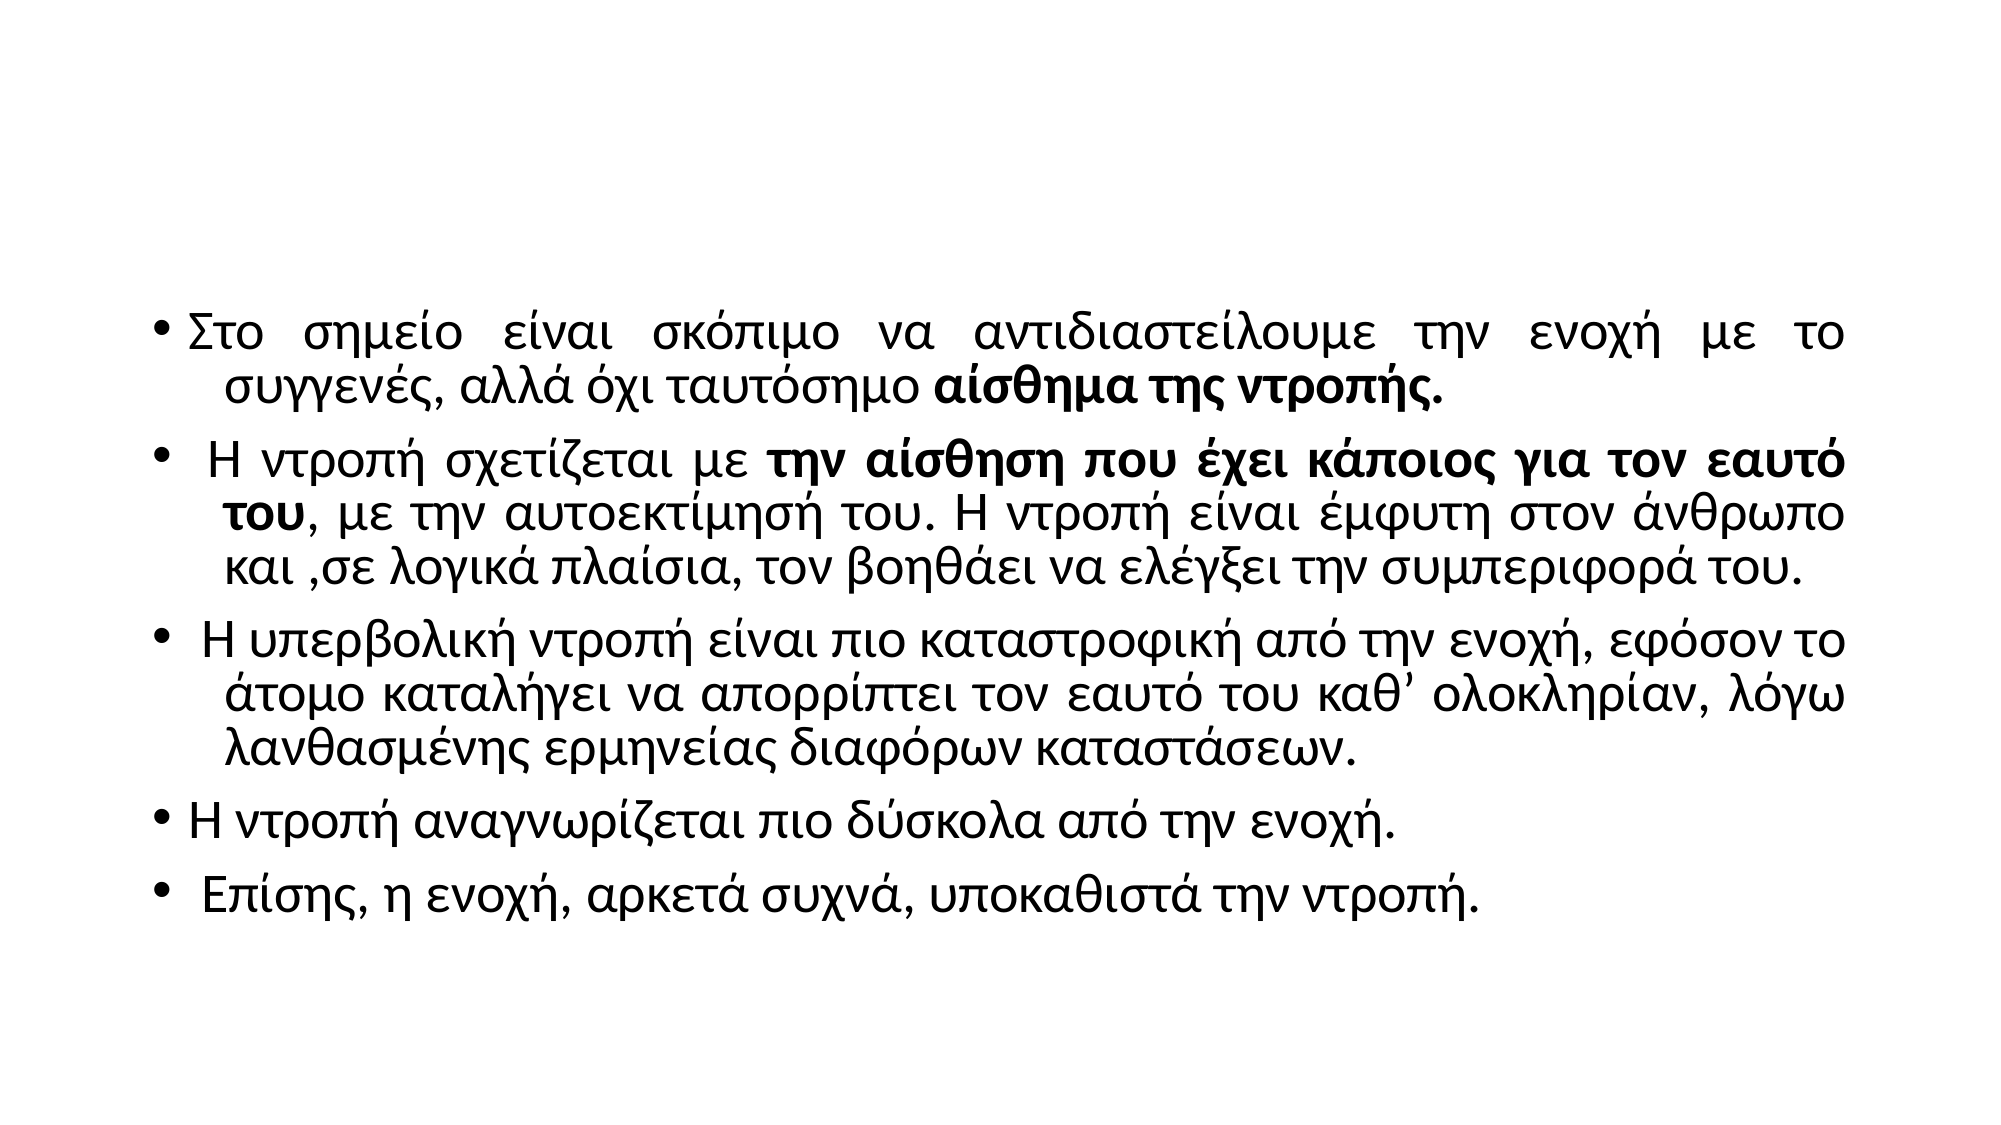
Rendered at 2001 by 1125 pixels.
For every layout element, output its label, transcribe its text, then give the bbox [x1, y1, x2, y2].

list Στο σημείο είναι σκόπιμο να αντιδιαστείλουμε την ενοχή με το συγγενές, αλλά όχι ταυτόσημο αίσθημα της ντροπής. Η ντροπή σχετίζεται με την αίσθηση που έχει κάποιος για τον εαυτό του, με την αυτοεκτίμησή του. Η ντροπή είναι έμφυτη στον άνθρωπο και ,σε λογικά πλαίσια, τον βοηθάει να ελέγξει την συμπεριφορά του. Η υπερβολική ντροπή είναι πιο καταστροφική από την ενοχή, εφόσον το άτομο καταλήγει να απορρίπτει τον εαυτό του καθ’ ολοκληρίαν, λόγω λανθασμένης ερμηνείας διαφόρων καταστάσεων. Η ντροπή αναγνωρίζεται πιο δύσκολα από την ενοχή. Επίσης, η ενοχή, αρκετά συχνά, υποκαθιστά την ντροπή. [137, 299, 1863, 1014]
